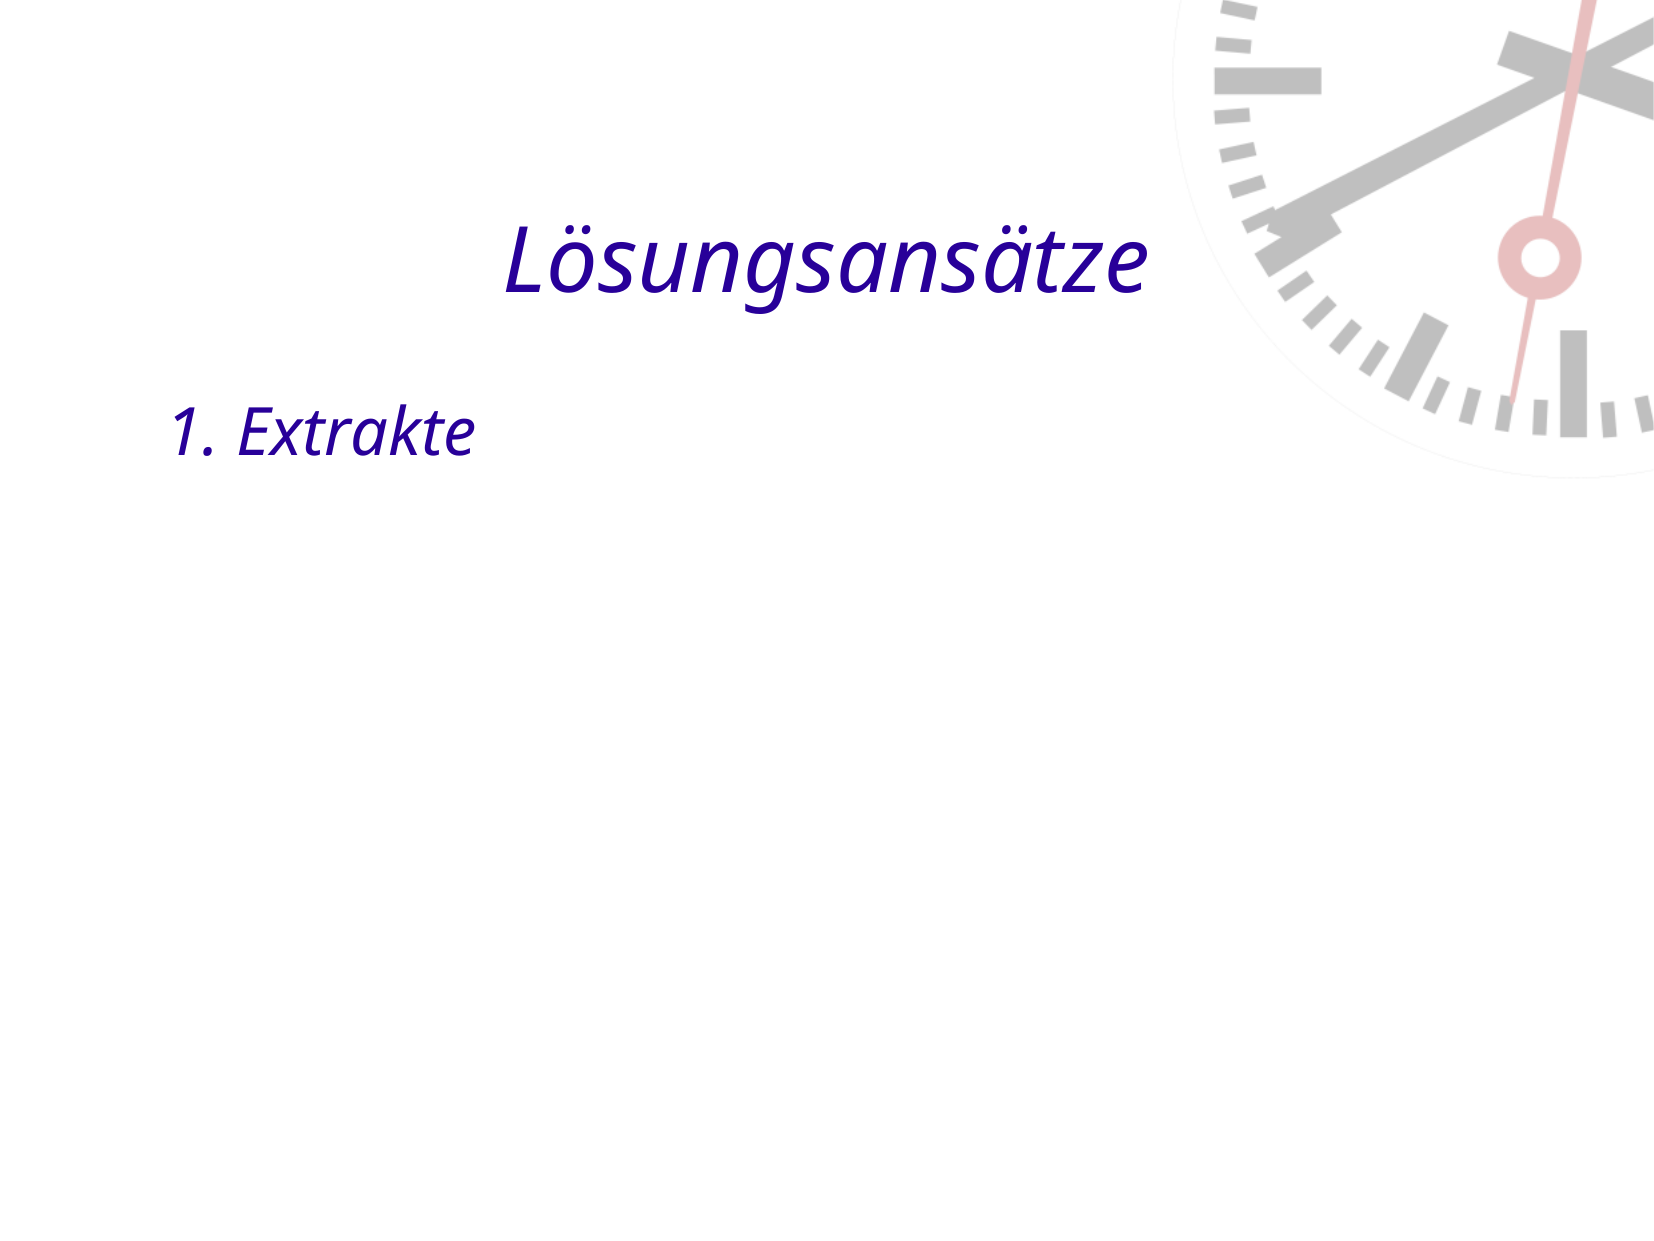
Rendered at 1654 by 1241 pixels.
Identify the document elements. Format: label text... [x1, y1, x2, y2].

list Extrakte [147, 383, 1506, 1188]
title Lösungsansätze [147, 160, 1506, 353]
picture [0, 0, 1654, 1241]
